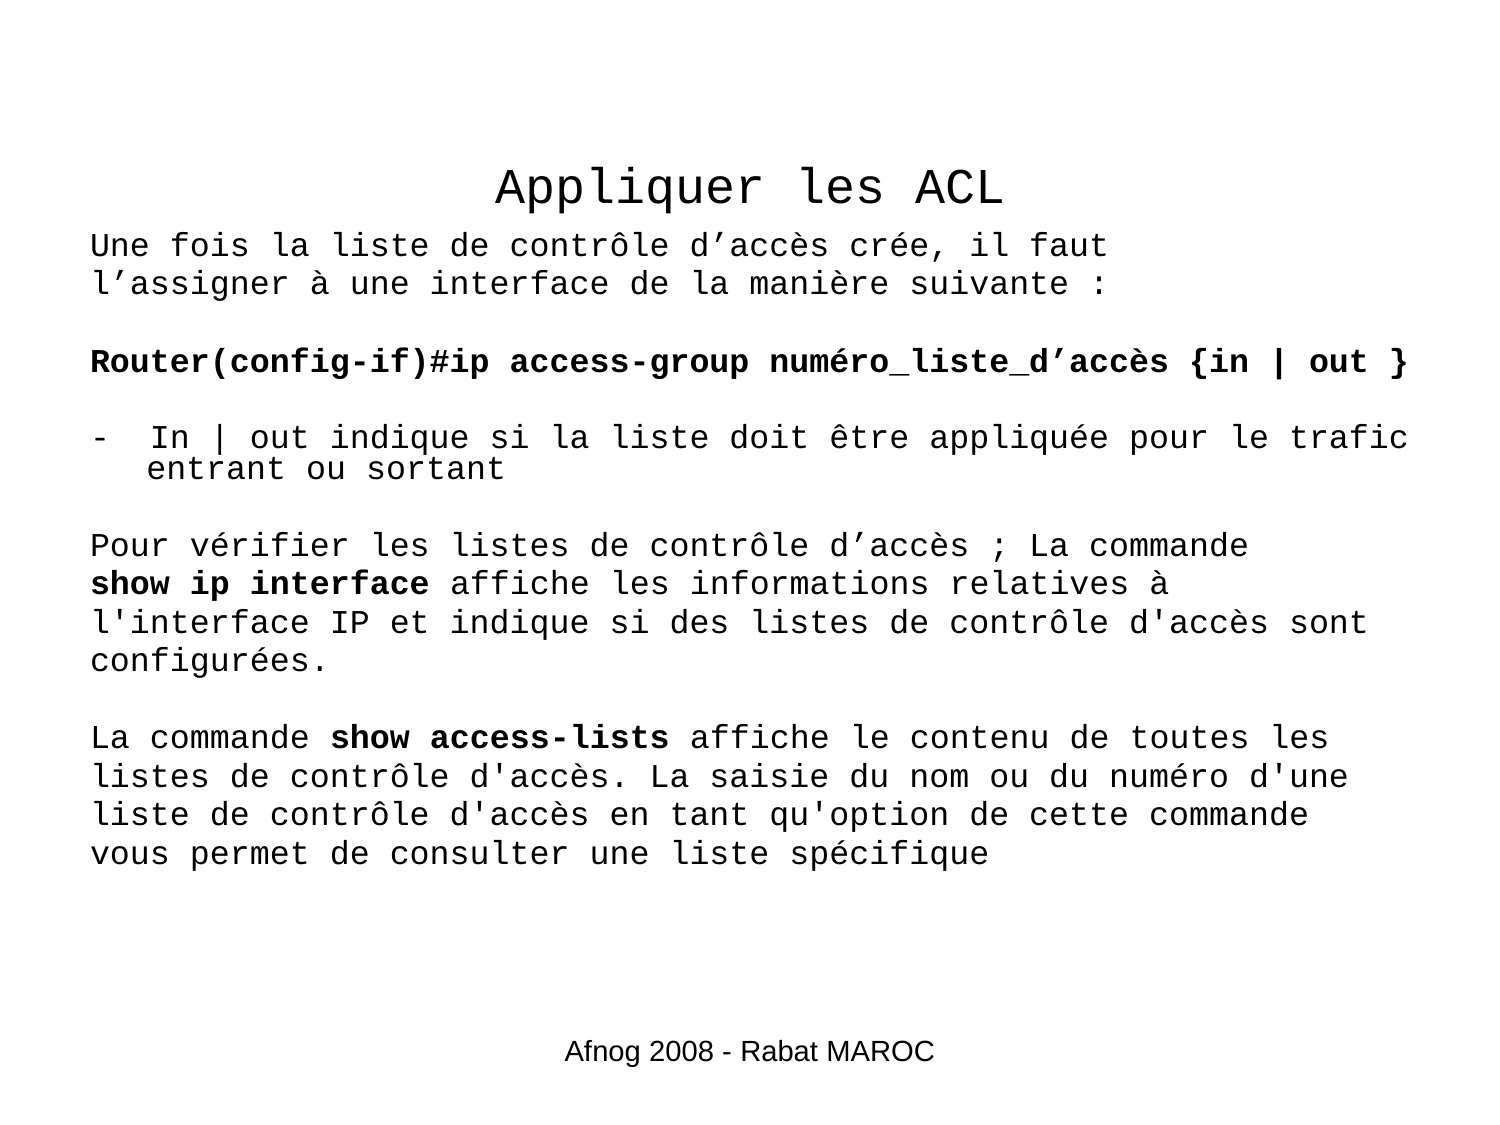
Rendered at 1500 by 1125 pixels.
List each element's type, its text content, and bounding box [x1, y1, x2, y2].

title Appliquer les ACL [75, 45, 1426, 224]
list Une fois la liste de contrôle d’accès crée, il faut l’assigner à une interface de la manière suivante : Router(config-if)#ip access-group numéro_liste_d’accès {in | out } - In | out indique si la liste doit être appliquée pour le trafic entrant ou sortant Pour vérifier les listes de contrôle d’accès ; La commande show ip interface affiche les informations relatives à l'interface IP et indique si des listes de contrôle d'accès sont configurées. La commande show access-lists affiche le contenu de toutes les listes de contrôle d'accès. La saisie du nom ou du numéro d'une liste de contrôle d'accès en tant qu'option de cette commande vous permet de consulter une liste spécifique [75, 224, 1426, 1005]
text_box Afnog 2008 - Rabat MAROC [512, 1024, 988, 1103]
